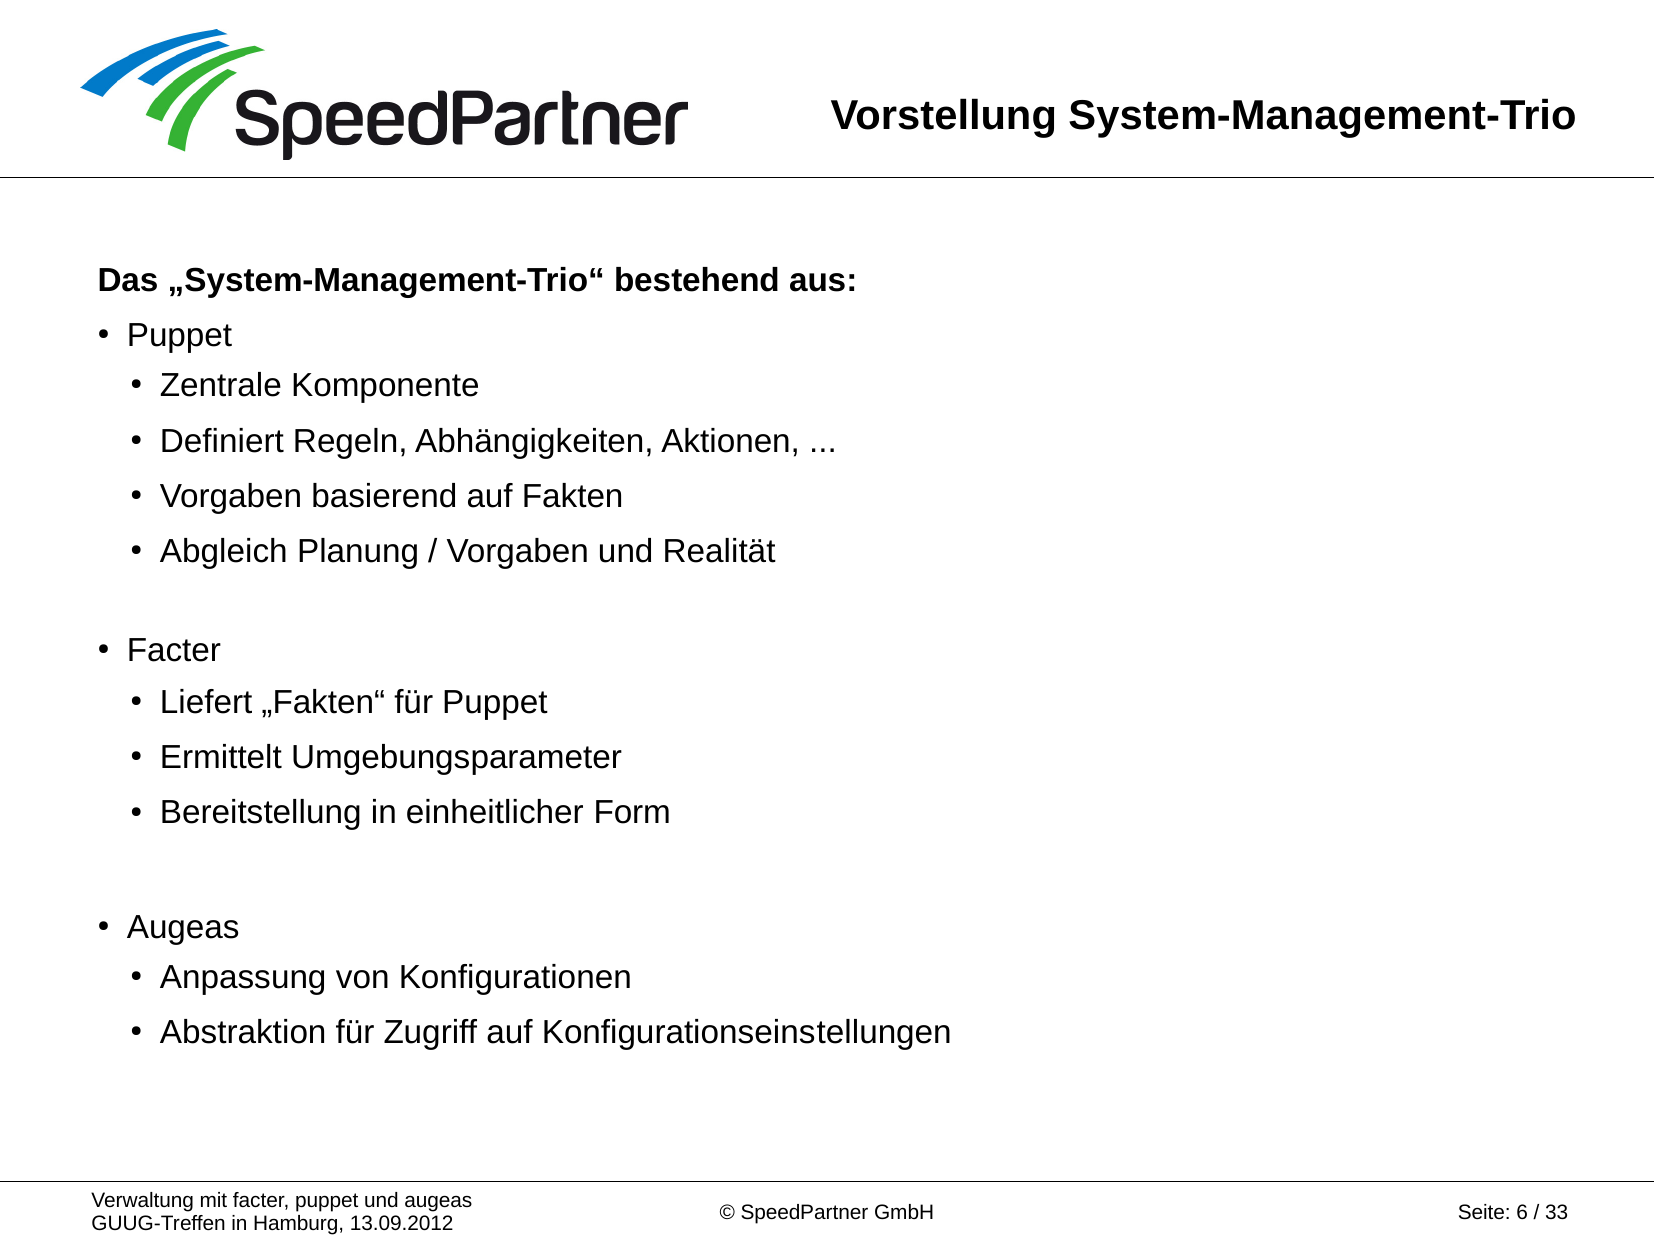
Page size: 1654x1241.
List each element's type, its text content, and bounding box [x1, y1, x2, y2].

text_box Zentrale Komponente Definiert Regeln, Abhängigkeiten, Aktionen, ... Vorgaben basierend auf Fakten Abgleich Planung / Vorgaben und Realität [115, 359, 910, 578]
text_box Das „System-Management-Trio“ bestehend aus: Puppet Facter Augeas [82, 253, 1565, 1177]
title Vorstellung System-Management-Trio [590, 70, 1577, 160]
text_box Liefert „Fakten“ für Puppet Ermittelt Umgebungsparameter Bereitstellung in einheitlicher Form [115, 676, 735, 839]
text_box Anpassung von Konfigurationen Abstraktion für Zugriff auf Konfigurationseinstellungen [115, 950, 997, 1059]
picture [80, 29, 688, 160]
